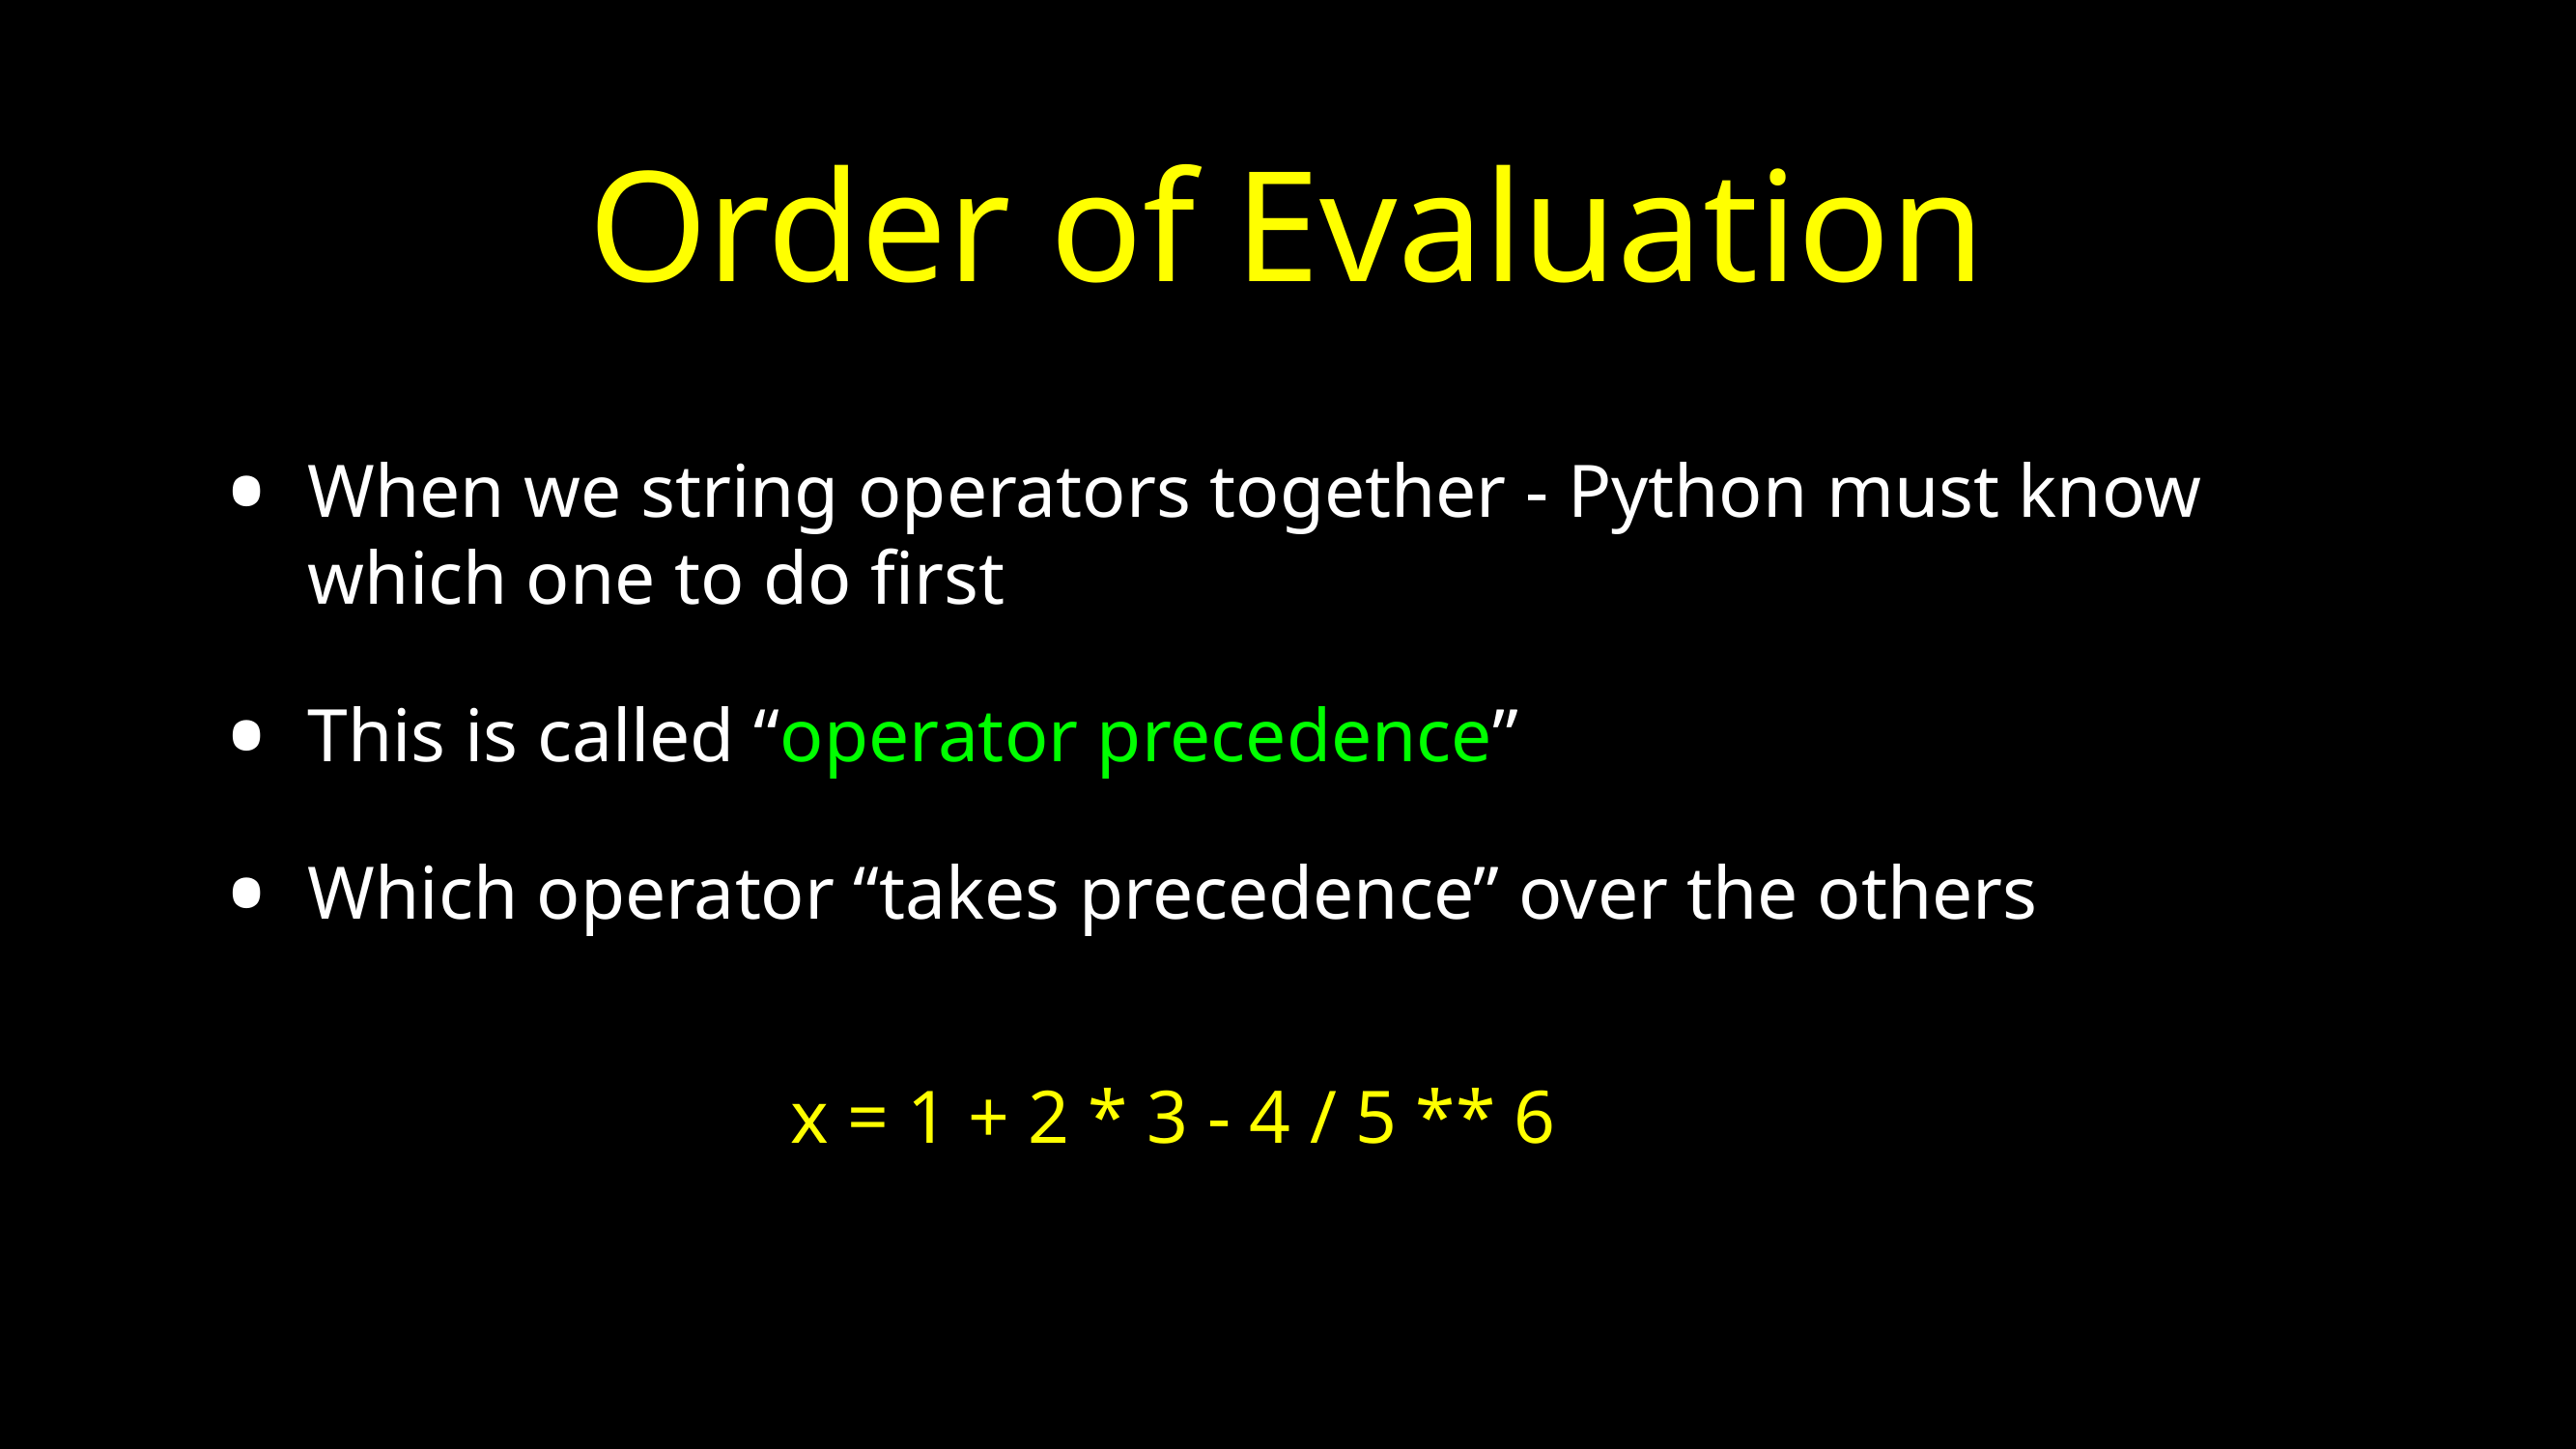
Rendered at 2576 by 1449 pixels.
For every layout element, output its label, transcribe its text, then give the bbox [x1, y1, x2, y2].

list When we string operators together - Python must know which one to do first This is called “operator precedence” Which operator “takes precedence” over the others [183, 412, 2392, 966]
text_box x = 1 + 2 * 3 - 4 / 5 ** 6 [789, 1070, 1557, 1158]
title Order of Evaluation [183, 38, 2392, 403]
